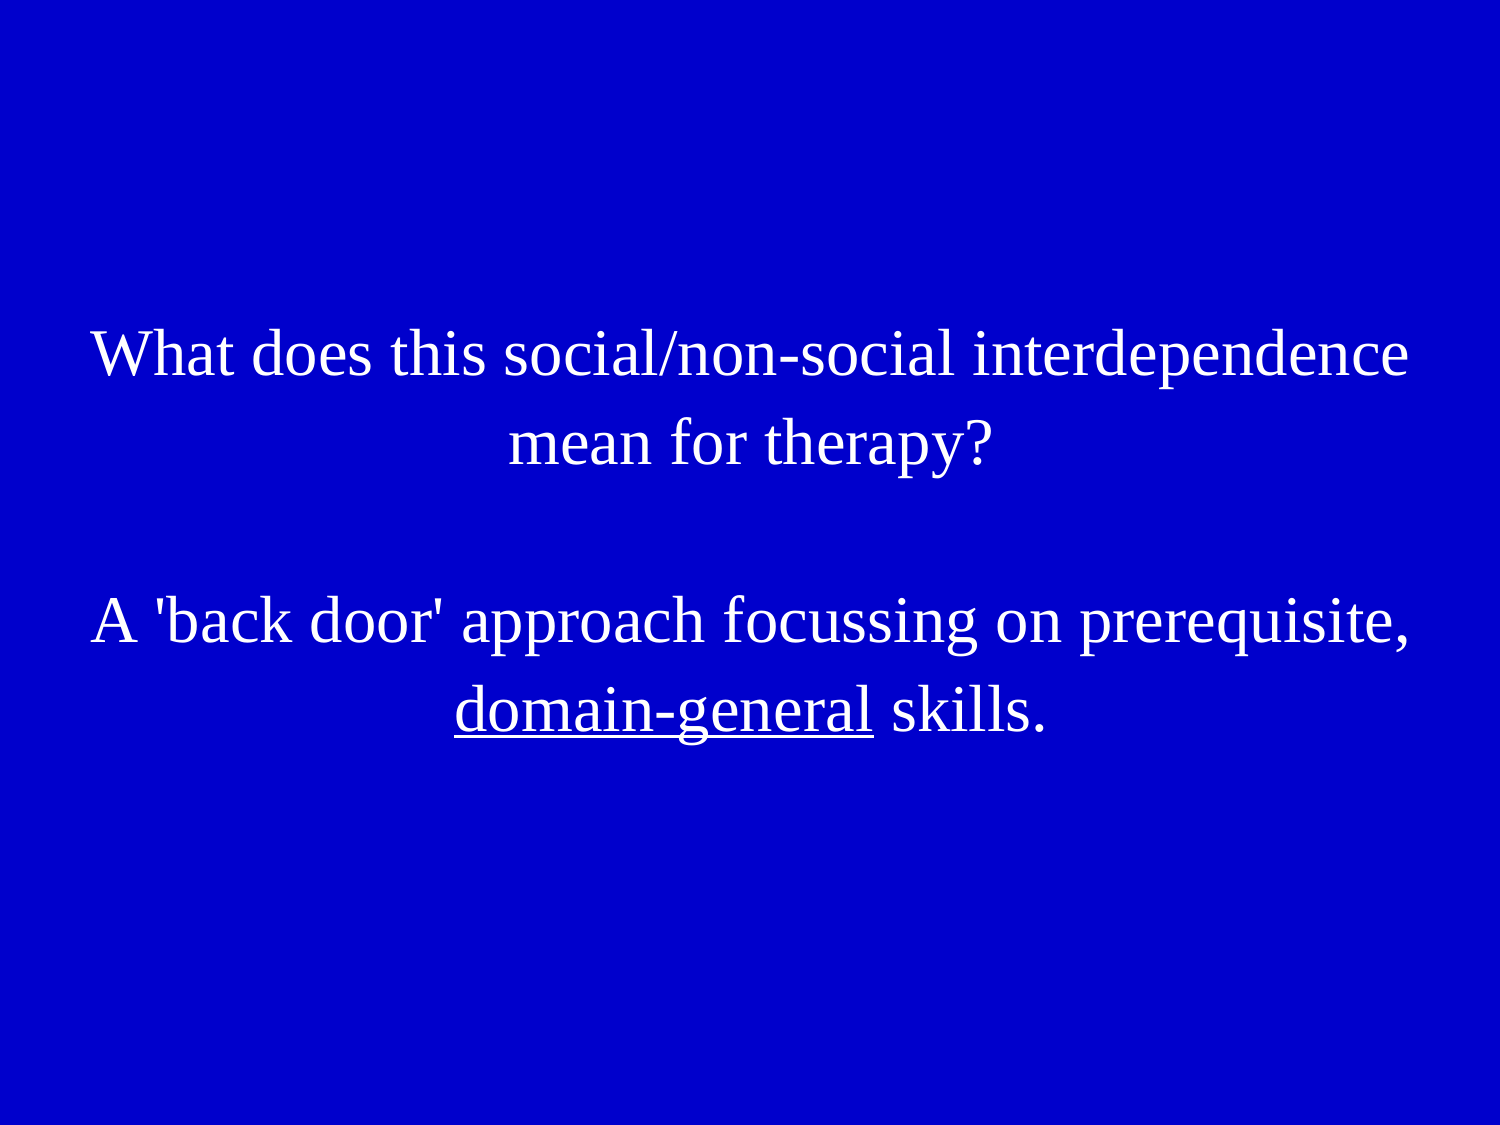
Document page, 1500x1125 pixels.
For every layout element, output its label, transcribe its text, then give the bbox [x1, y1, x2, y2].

title What does this social/non-social interdependence mean for therapy? A 'back door' approach focussing on prerequisite, domain-general skills. [31, 62, 1472, 985]
